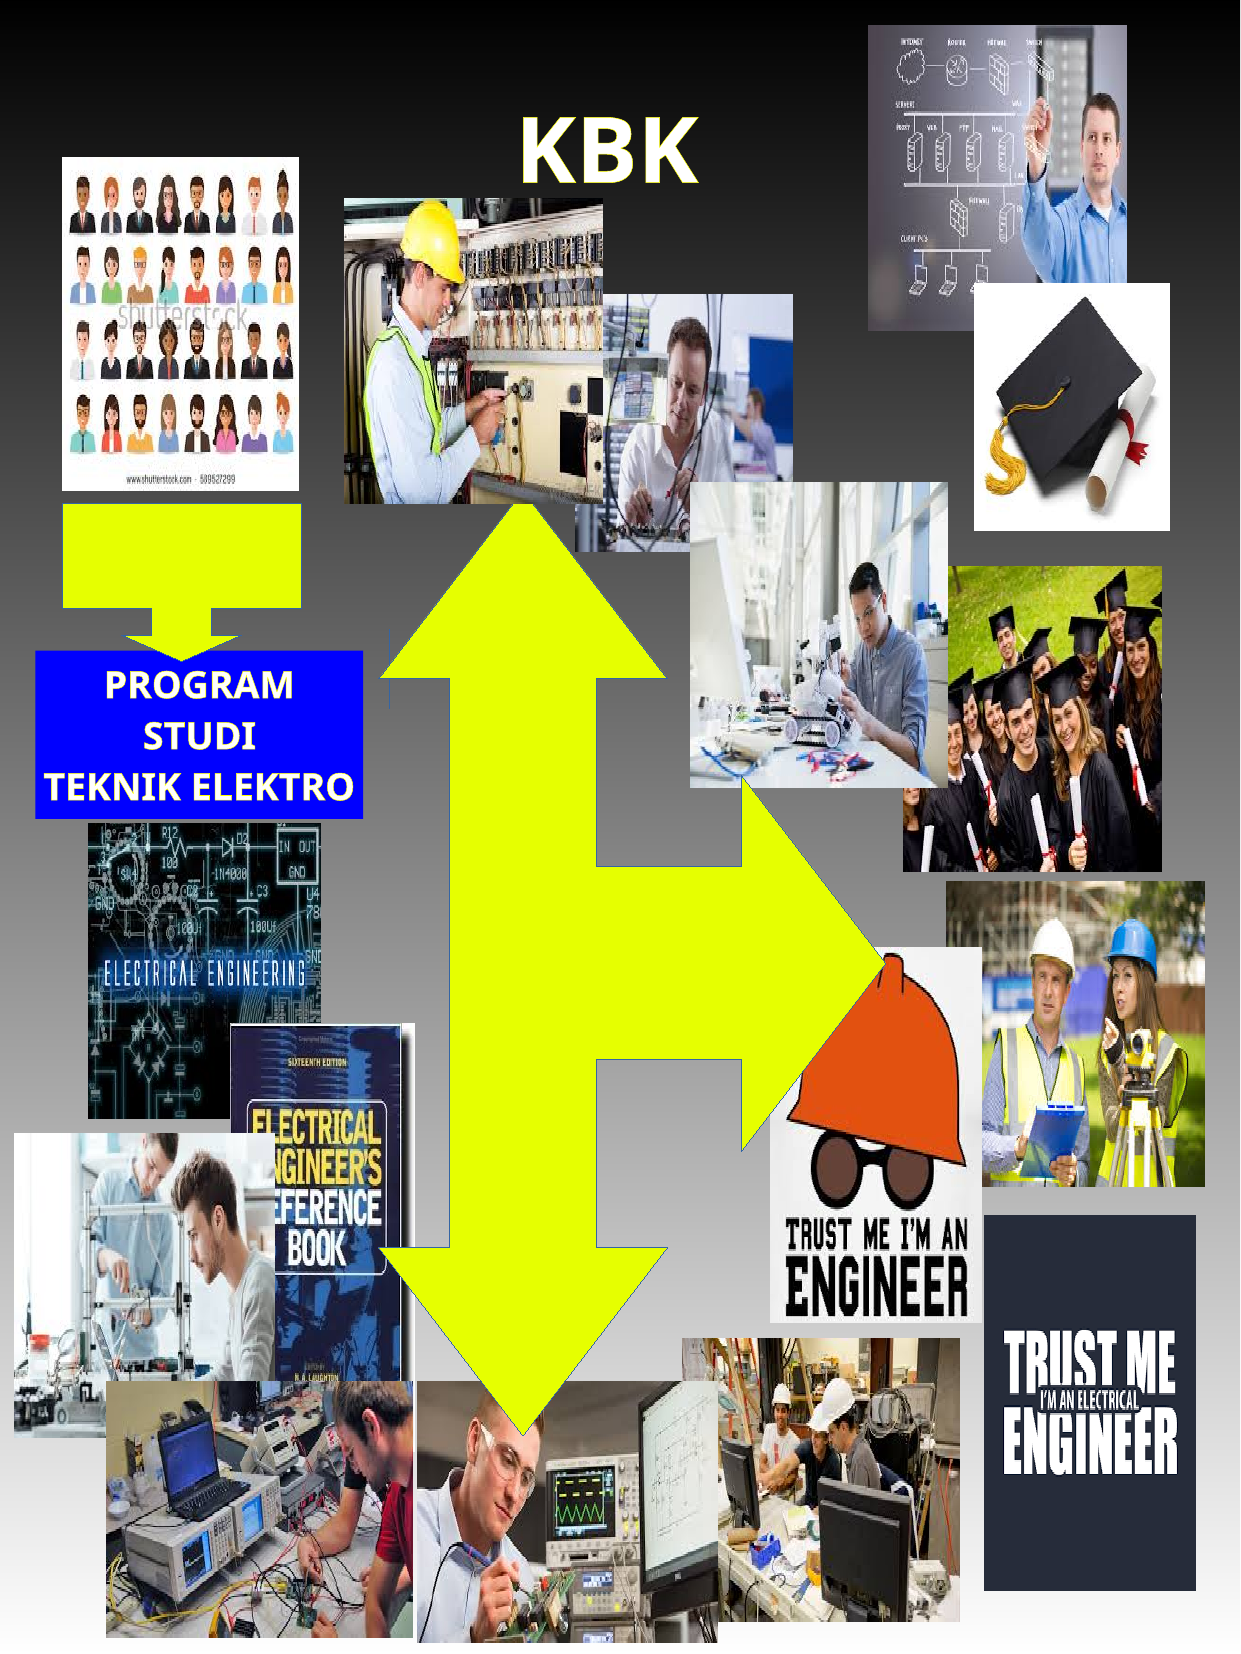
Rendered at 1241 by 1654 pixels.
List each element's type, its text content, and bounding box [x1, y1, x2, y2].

picture [62, 157, 299, 491]
picture [14, 823, 415, 1638]
picture [984, 1215, 1196, 1591]
title KBK [442, 78, 771, 216]
picture [868, 25, 1170, 531]
text_box [62, 503, 302, 662]
text_box [378, 504, 886, 1436]
title PROGRAM STUDI TEKNIK ELEKTRO [35, 650, 364, 819]
picture [417, 1338, 960, 1643]
picture [344, 198, 1162, 872]
picture [770, 881, 1205, 1323]
